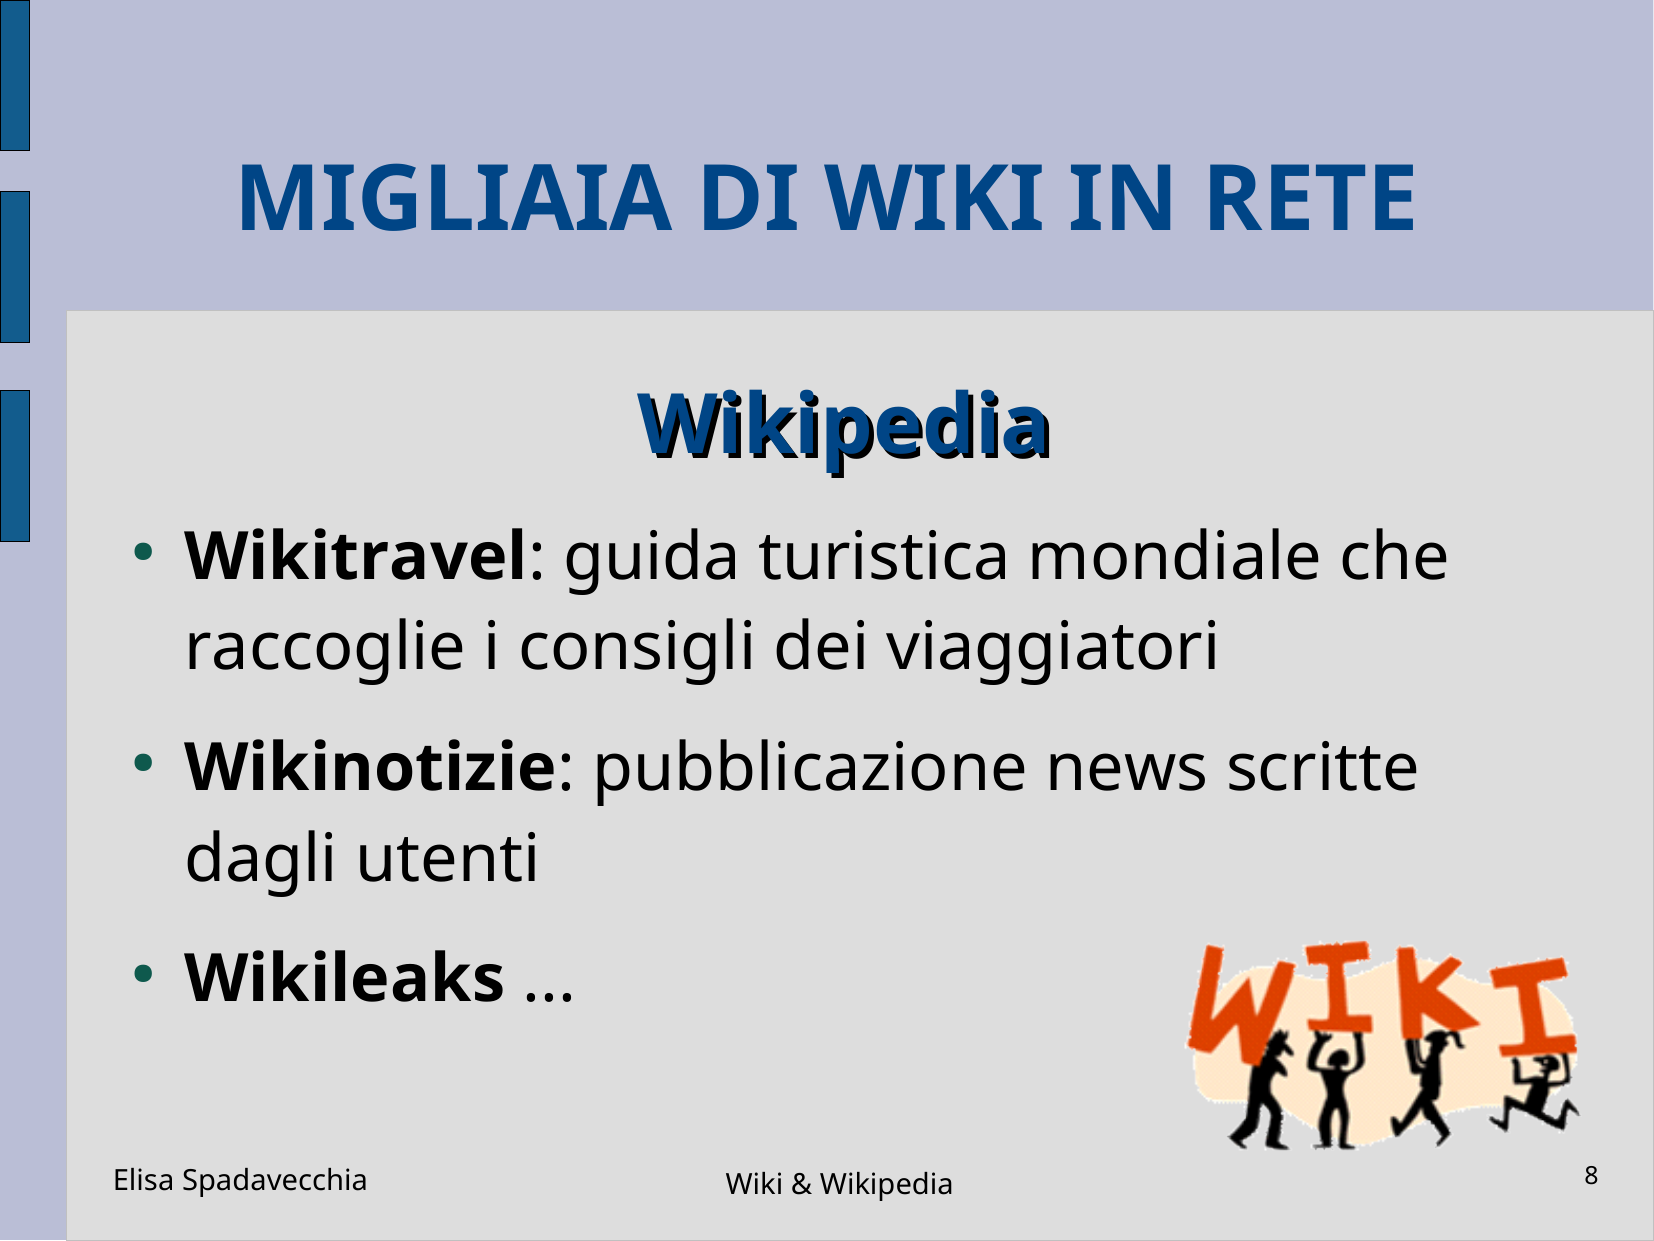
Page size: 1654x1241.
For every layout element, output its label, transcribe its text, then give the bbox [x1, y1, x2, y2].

picture [1181, 937, 1603, 1170]
title MIGLIAIA DI WIKI IN RETE [121, 91, 1534, 299]
list Wikipedia Wikitravel: guida turistica mondiale che raccoglie i consigli dei viaggiatori Wikinotizie: pubblicazione news scritte dagli utenti Wikileaks ... [113, 364, 1505, 1147]
text_box <numero> [1529, 1151, 1654, 1194]
text_box Wiki & Wikipedia [533, 1157, 1146, 1241]
text_box Elisa Spadavecchia [97, 1154, 632, 1237]
